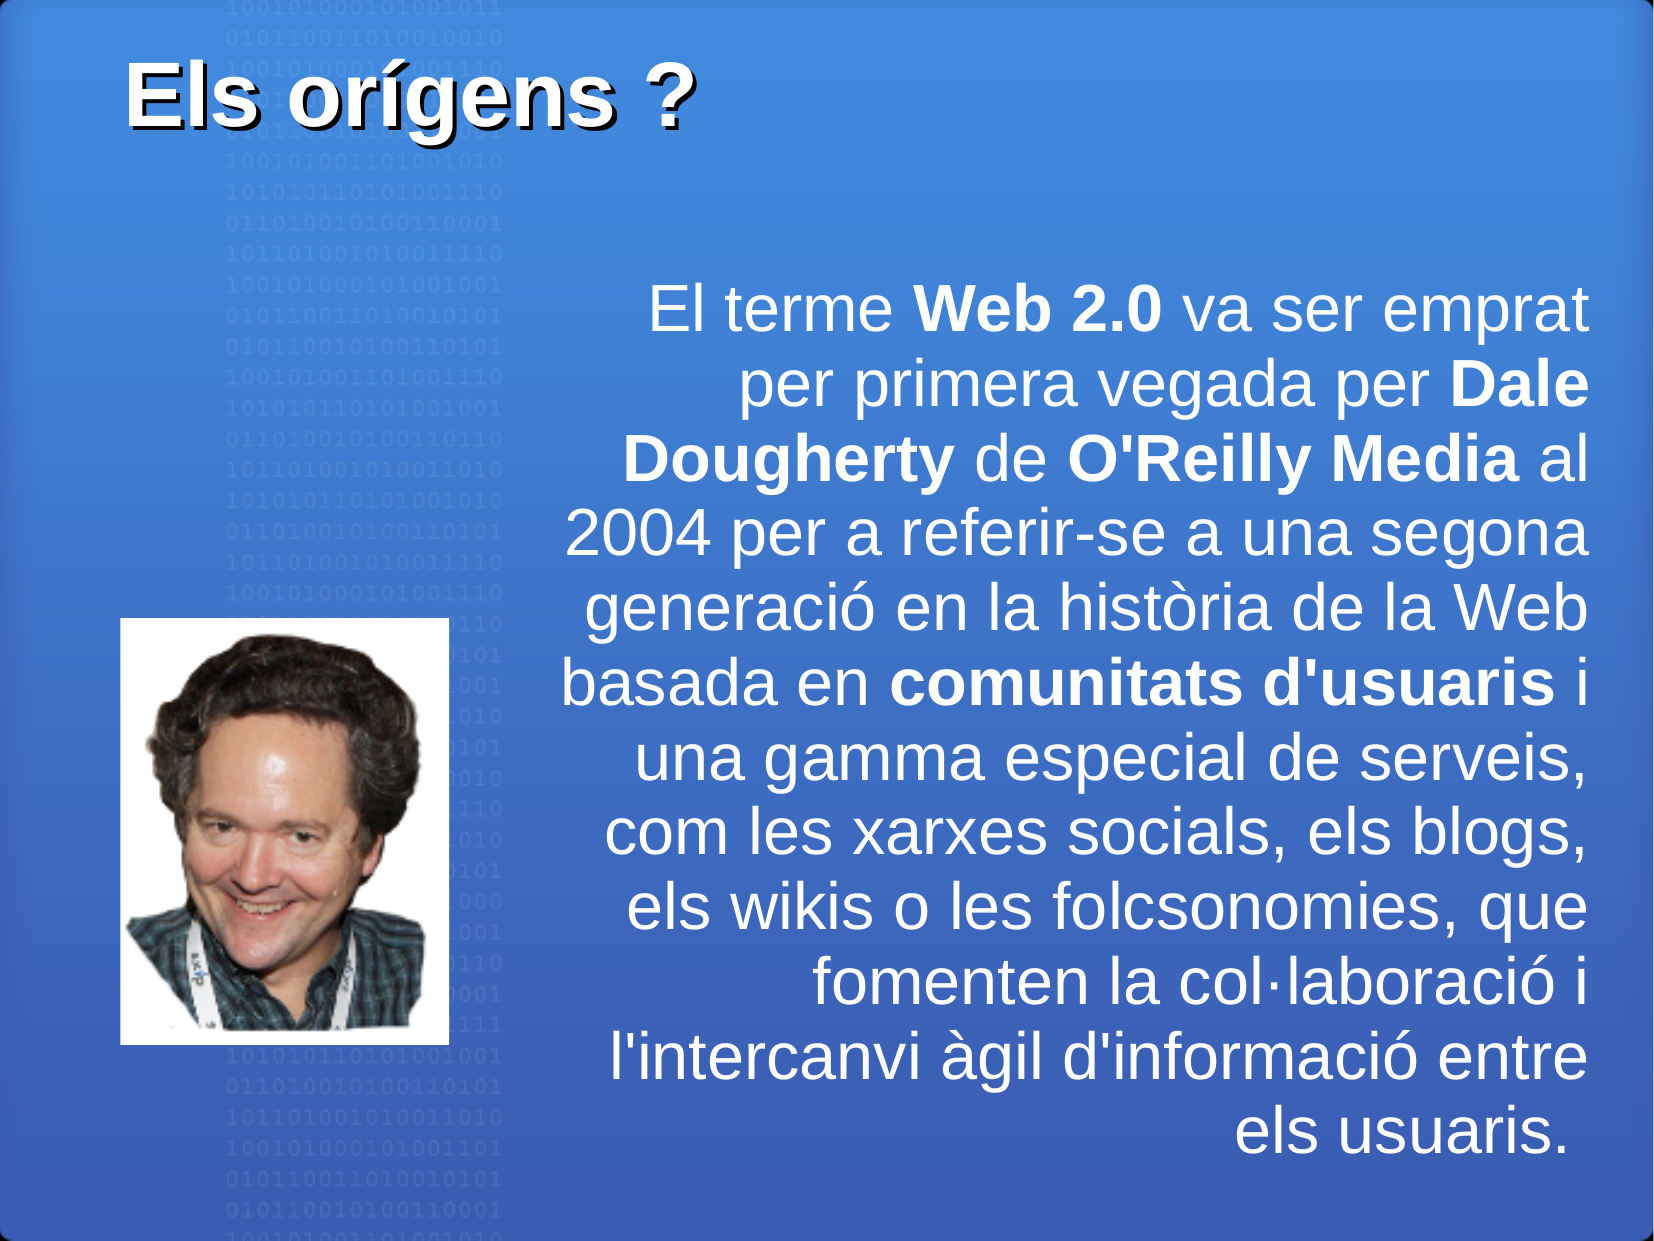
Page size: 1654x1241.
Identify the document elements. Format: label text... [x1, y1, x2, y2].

title Els orígens ? [64, 32, 759, 157]
picture [0, 0, 1654, 1241]
text_box El terme Web 2.0 va ser emprat per primera vegada per Dale Dougherty de O'Reilly Media al 2004 per a referir-se a una segona generació en la història de la Web basada en comunitats d'usuaris i una gamma especial de serveis, com les xarxes socials, els blogs, els wikis o les folcsonomies, que fomenten la col·laboració i l'intercanvi àgil d'informació entre els usuaris. [537, 263, 1605, 1176]
